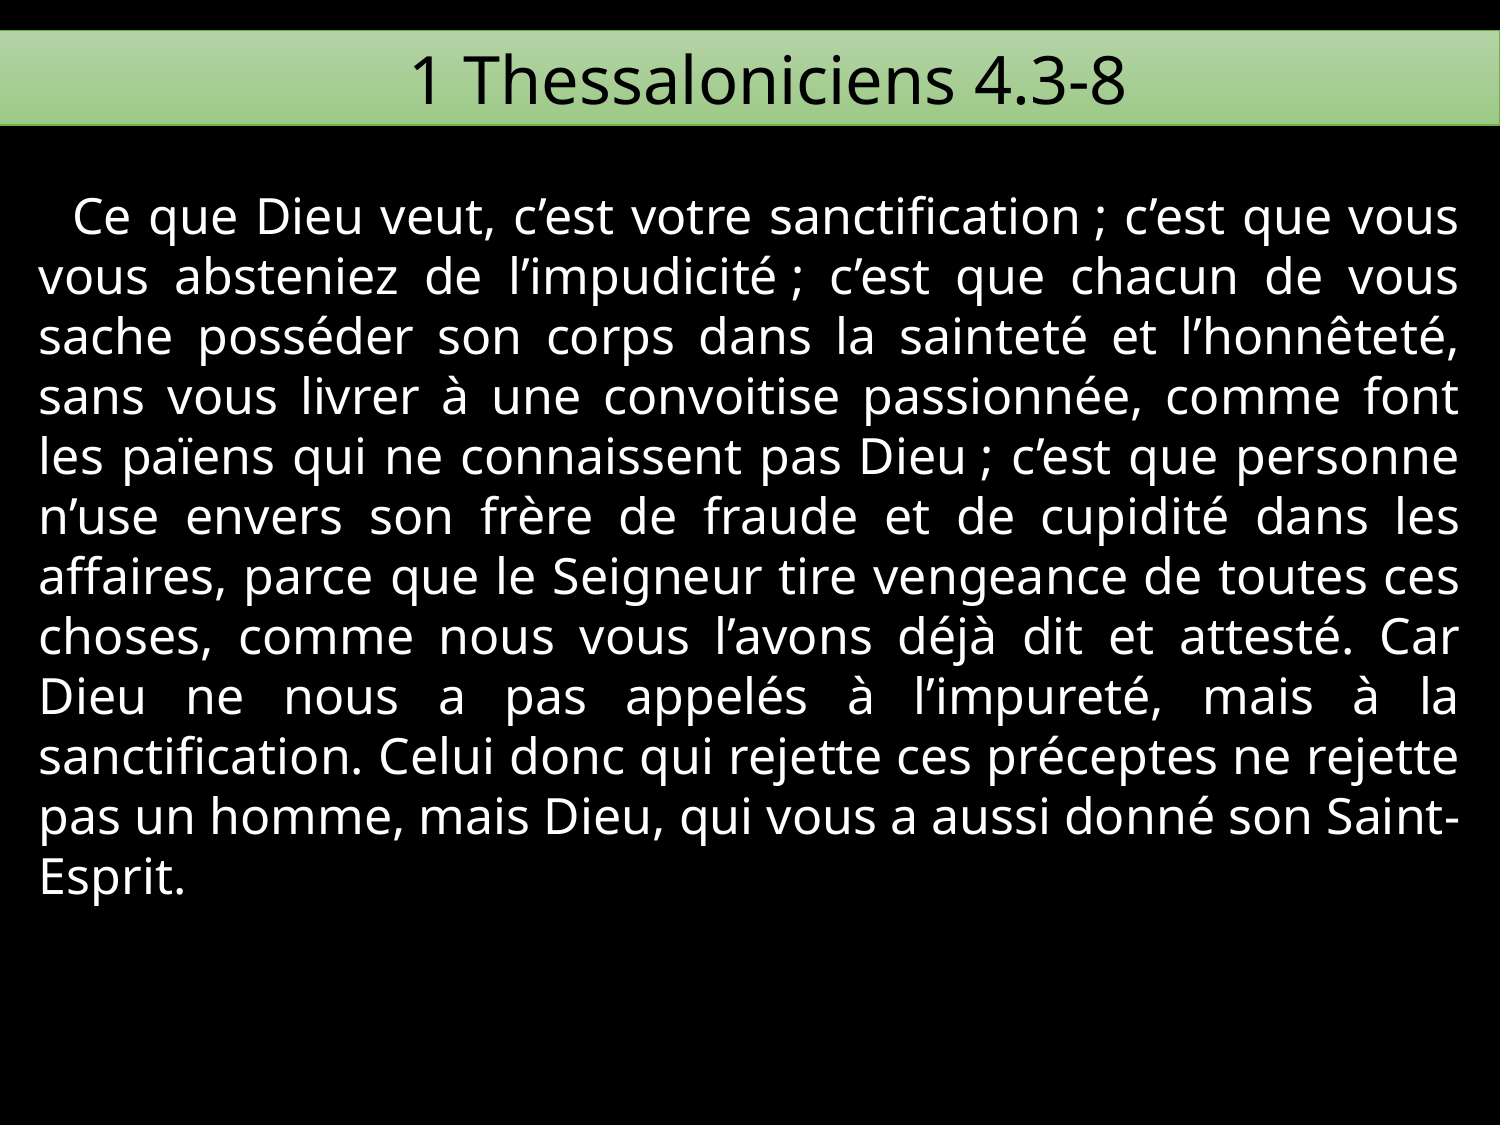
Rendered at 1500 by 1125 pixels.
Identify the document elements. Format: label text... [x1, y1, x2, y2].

text_box Ce que Dieu veut, c’est votre sanctification ; c’est que vous vous absteniez de l’impudicité ; c’est que chacun de vous sache posséder son corps dans la sainteté et l’honnêteté, sans vous livrer à une convoitise passionnée, comme font les païens qui ne connaissent pas Dieu ; c’est que personne n’use envers son frère de fraude et de cupidité dans les affaires, parce que le Seigneur tire vengeance de toutes ces choses, comme nous vous l’avons déjà dit et attesté. Car Dieu ne nous a pas appelés à l’impureté, mais à la sanctification. Celui donc qui rejette ces préceptes ne rejette pas un homme, mais Dieu, qui vous a aussi donné son Saint-Esprit. [24, 177, 1476, 913]
text_box 1 Thessaloniciens 4.3-8 [0, 30, 1500, 126]
